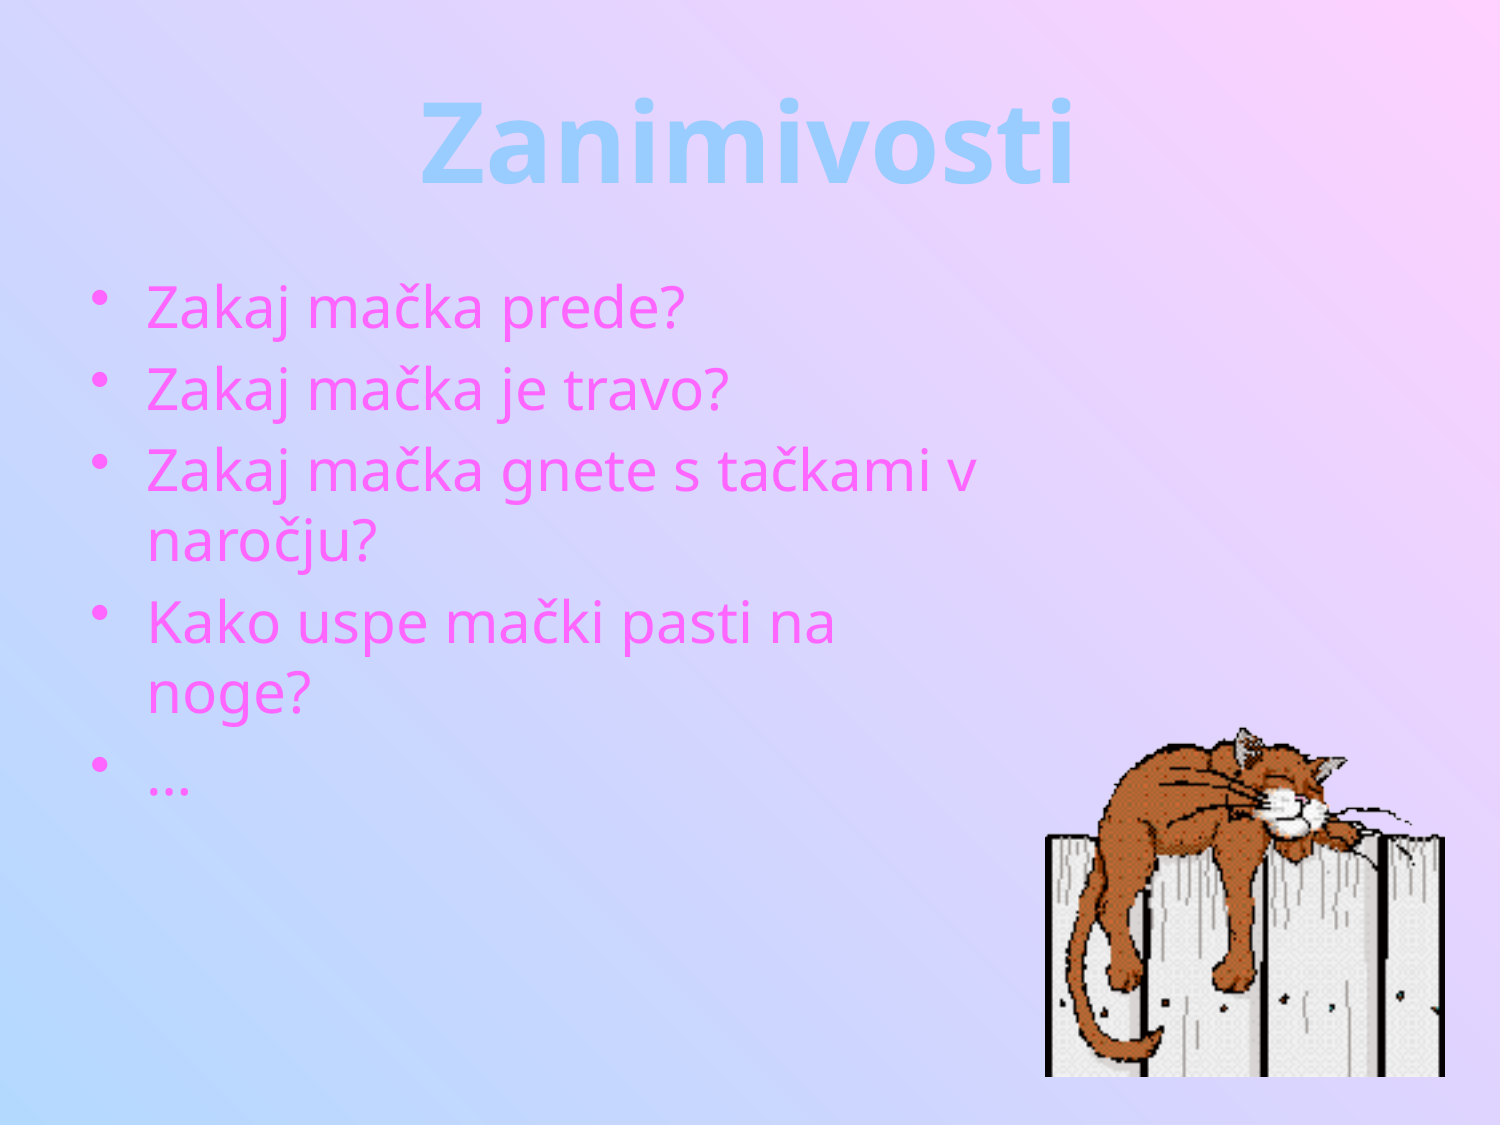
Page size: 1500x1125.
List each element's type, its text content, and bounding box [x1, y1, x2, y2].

picture [1045, 704, 1445, 1078]
list Zakaj mačka prede? Zakaj mačka je travo? Zakaj mačka gnete s tačkami v naročju? Kako uspe mački pasti na noge? … [75, 262, 1010, 1005]
title Zanimivosti [75, 45, 1425, 233]
